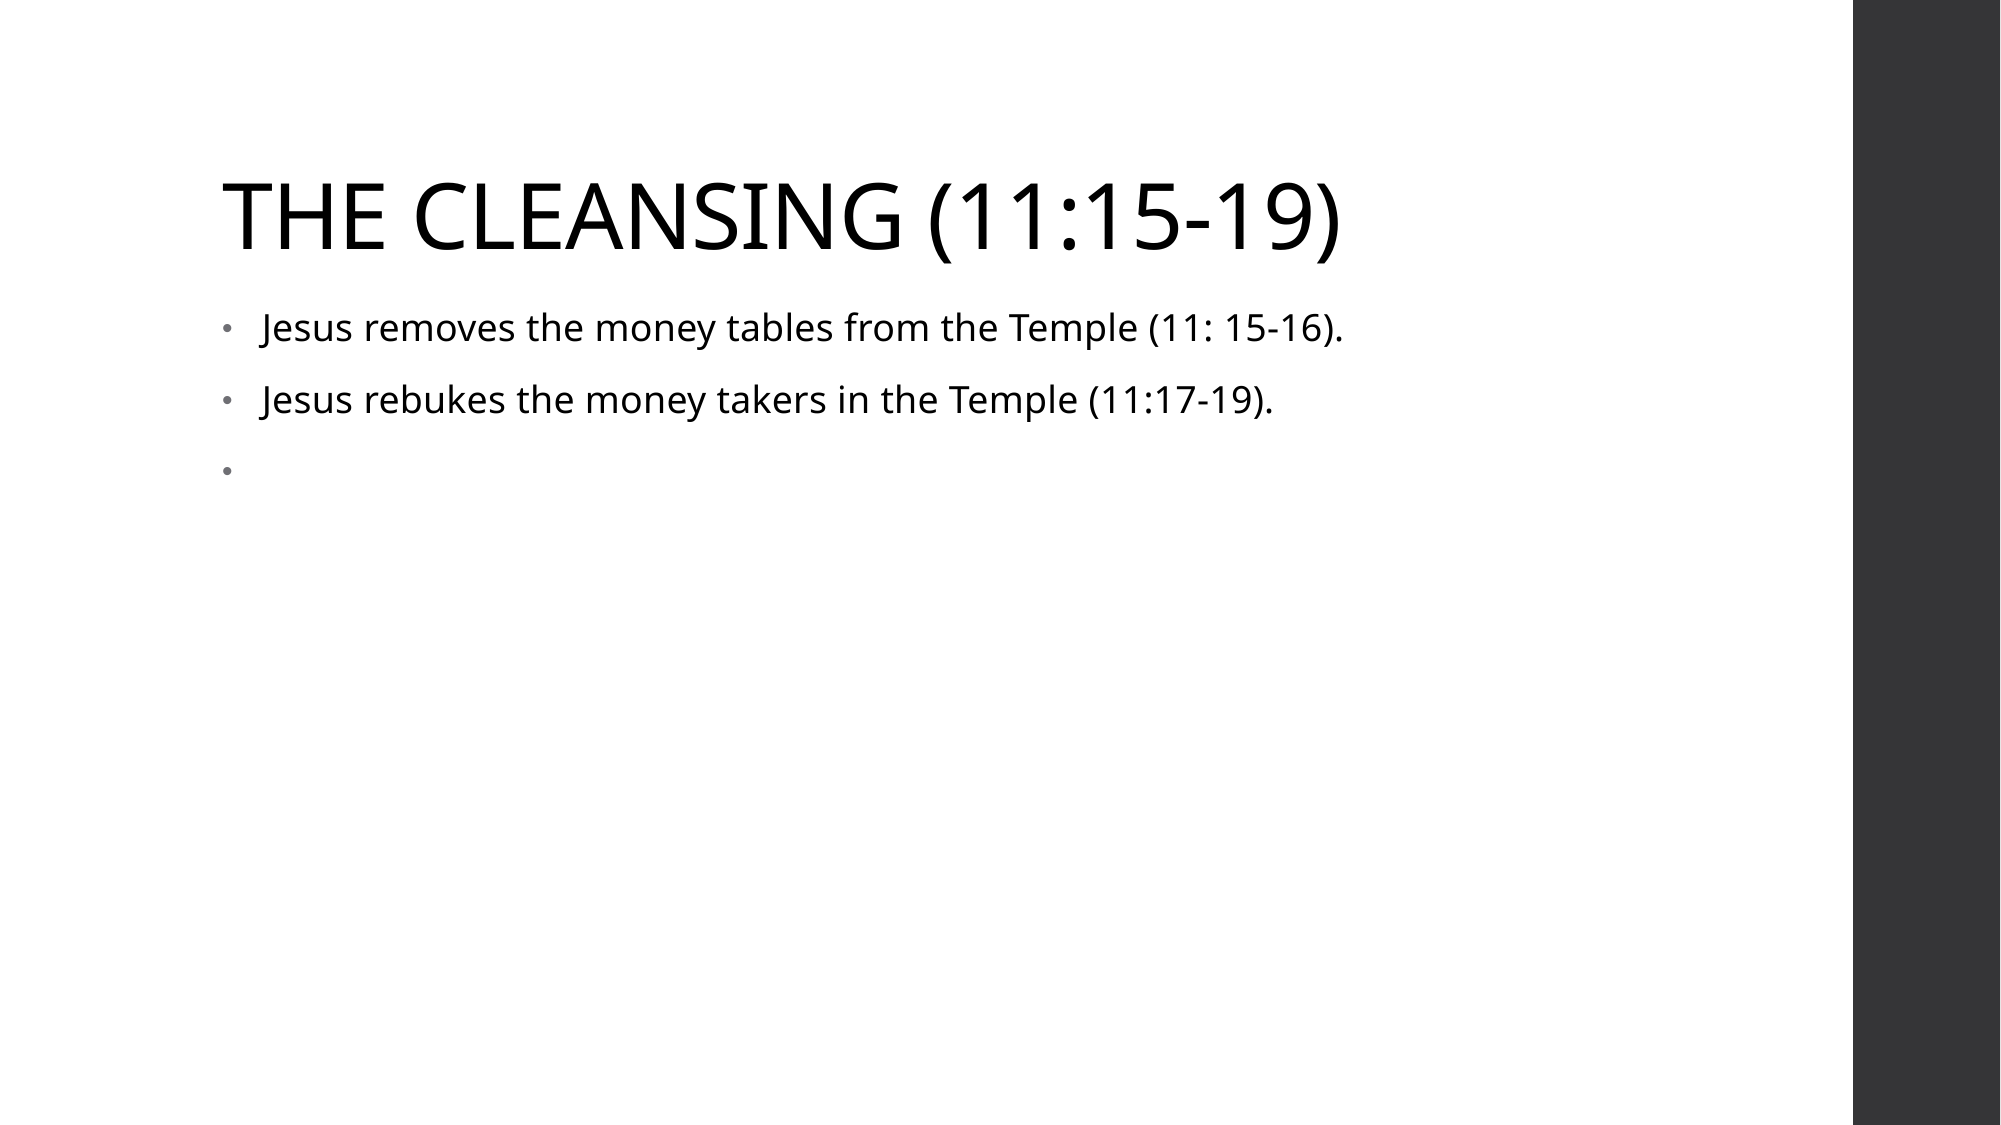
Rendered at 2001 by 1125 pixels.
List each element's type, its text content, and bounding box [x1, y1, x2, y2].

title THE CLEANSING (11:15-19) [206, 60, 1797, 278]
list Jesus removes the money tables from the Temple (11: 15-16). Jesus rebukes the money takers in the Temple (11:17-19). [206, 299, 1617, 1014]
